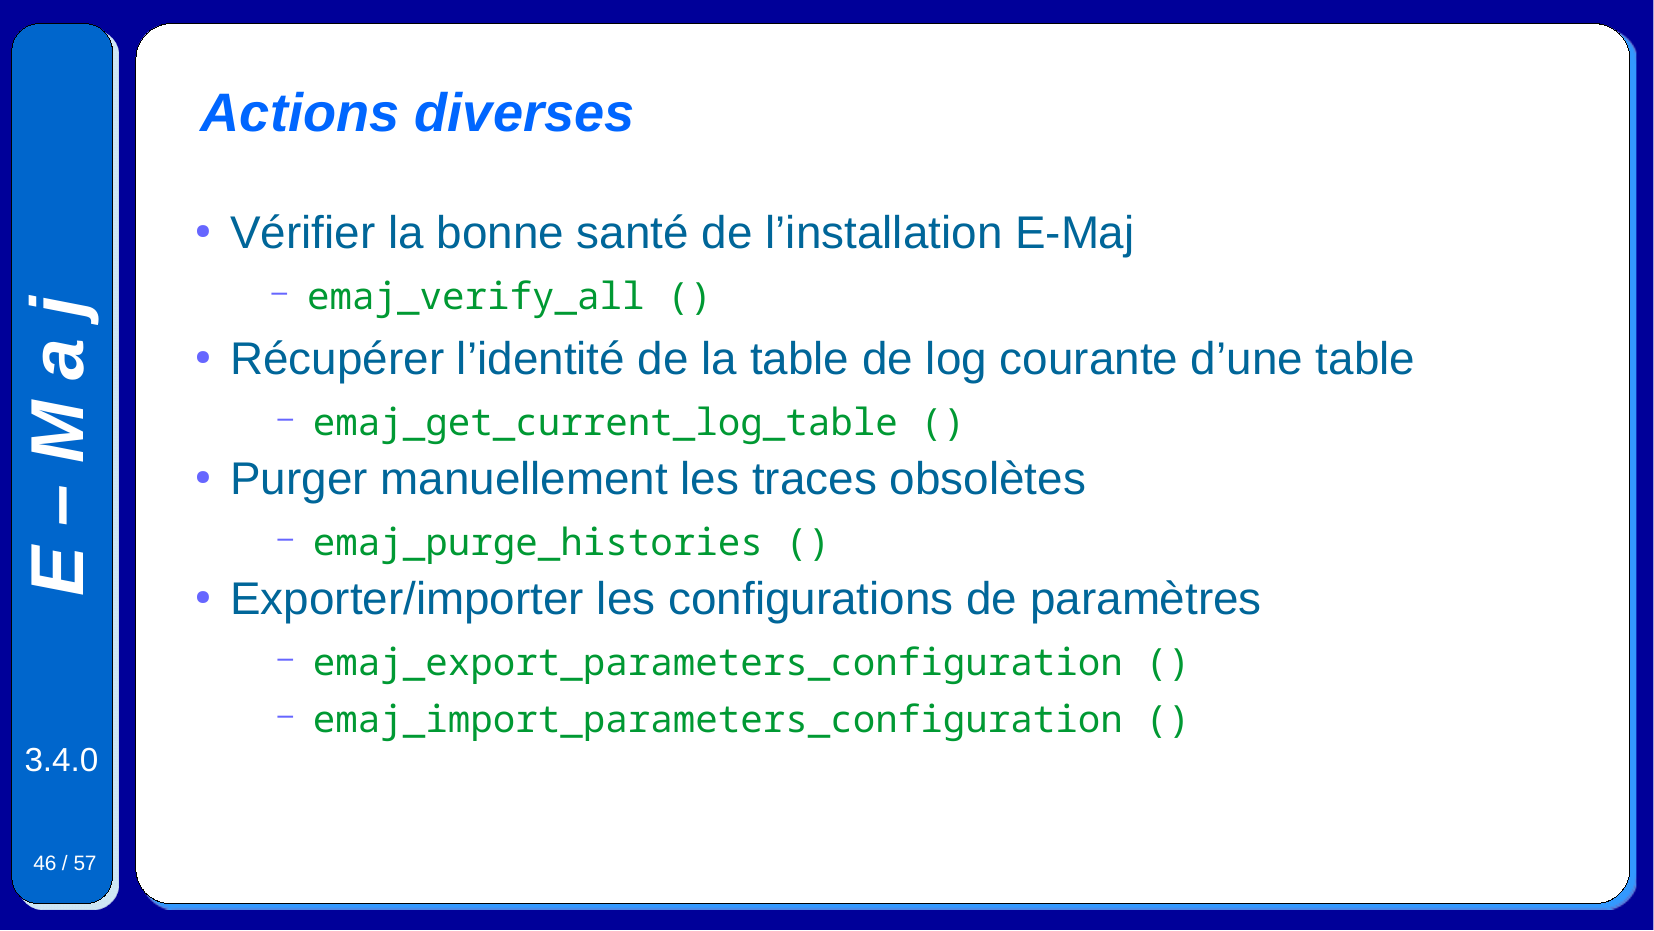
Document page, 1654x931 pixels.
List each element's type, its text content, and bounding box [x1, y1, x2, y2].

list Vérifier la bonne santé de l’installation E-Maj emaj_verify_all () Récupérer l’identité de la table de log courante d’une table emaj_get_current_log_table () Purger manuellement les traces obsolètes emaj_purge_histories () Exporter/importer les configurations de paramètres emaj_export_parameters_configuration () emaj_import_parameters_configuration () [177, 206, 1587, 827]
title Actions diverses [200, 34, 1575, 191]
